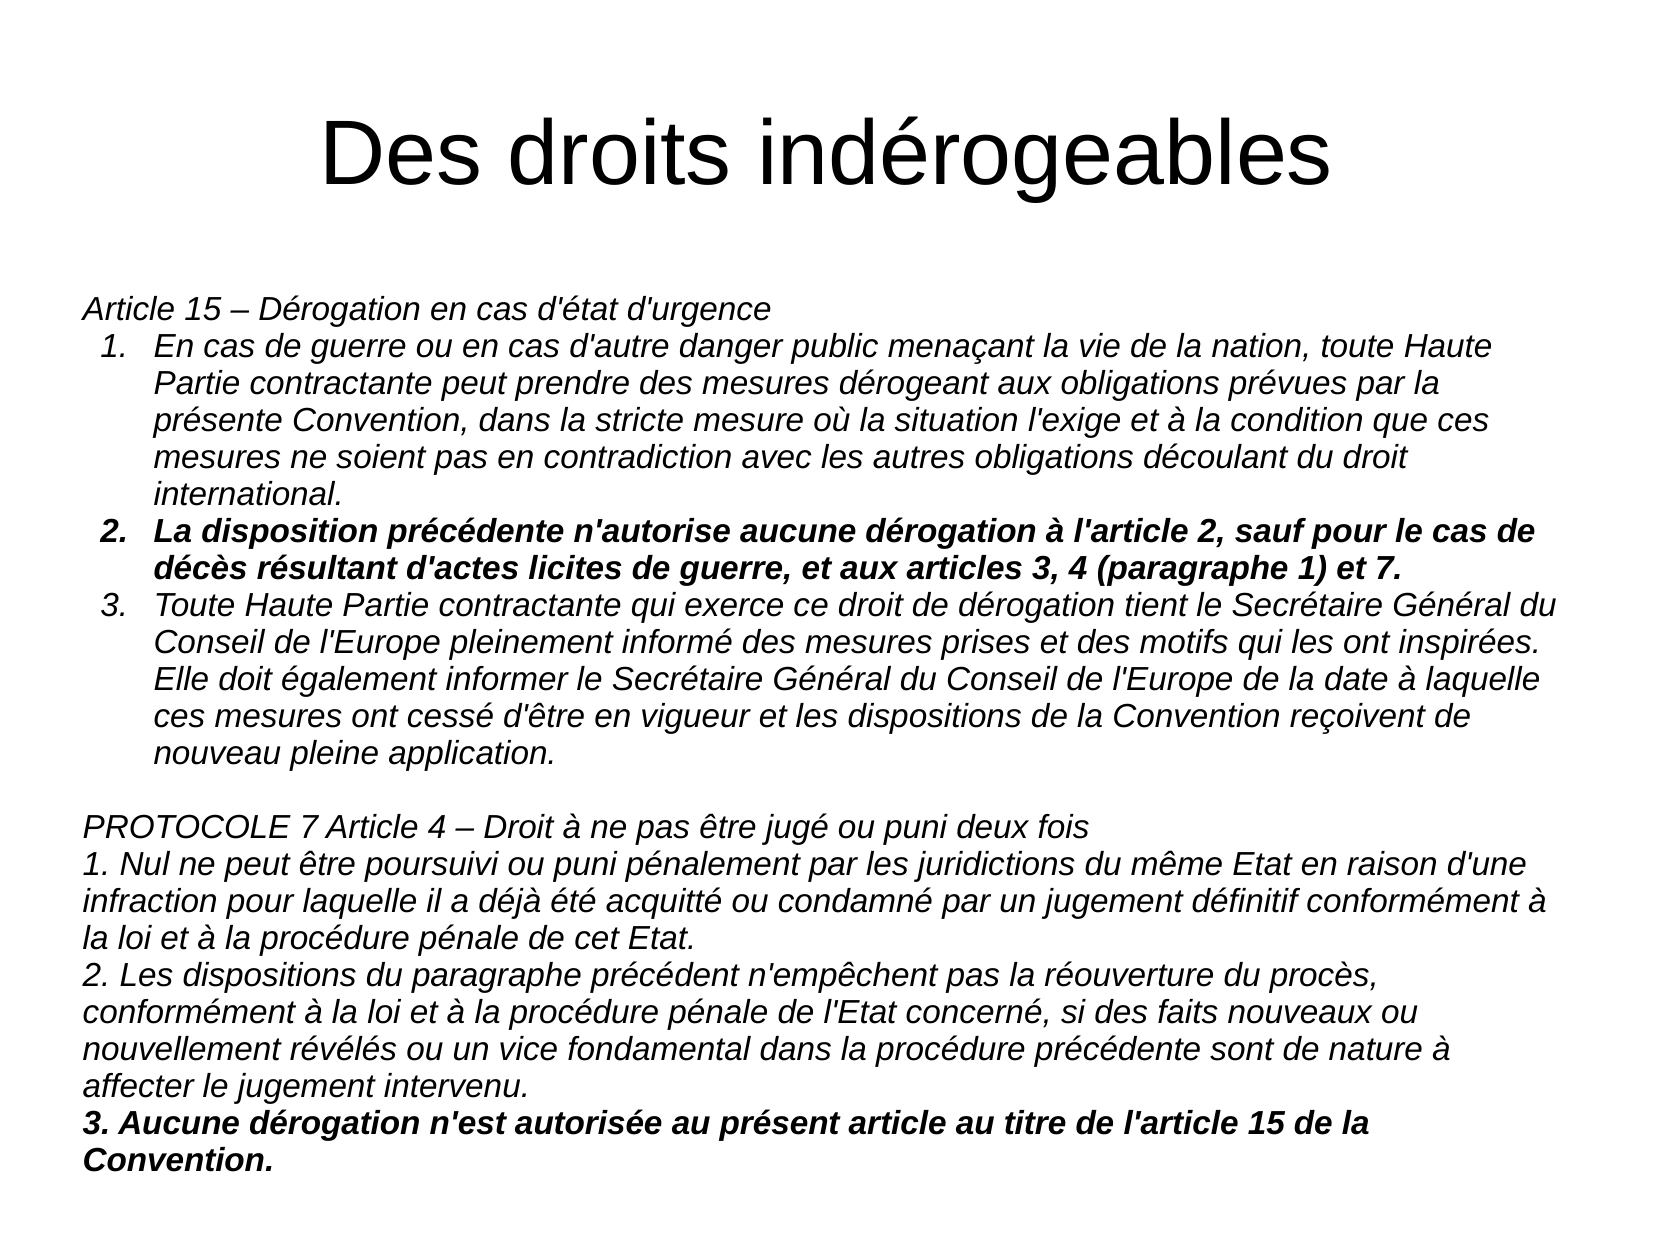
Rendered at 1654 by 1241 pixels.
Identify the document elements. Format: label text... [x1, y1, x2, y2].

list Article 15 – Dérogation en cas d'état d'urgence En cas de guerre ou en cas d'autre danger public menaçant la vie de la nation, toute Haute Partie contractante peut prendre des mesures dérogeant aux obligations prévues par la présente Convention, dans la stricte mesure où la situation l'exige et à la condition que ces mesures ne soient pas en contradiction avec les autres obligations découlant du droit international. La disposition précédente n'autorise aucune dérogation à l'article 2, sauf pour le cas de décès résultant d'actes licites de guerre, et aux articles 3, 4 (paragraphe 1) et 7. Toute Haute Partie contractante qui exerce ce droit de dérogation tient le Secrétaire Général du Conseil de l'Europe pleinement informé des mesures prises et des motifs qui les ont inspirées. Elle doit également informer le Secrétaire Général du Conseil de l'Europe de la date à laquelle ces mesures ont cessé d'être en vigueur et les dispositions de la Convention reçoivent de nouveau pleine application. PROTOCOLE 7 Article 4 – Droit à ne pas être jugé ou puni deux fois 1. Nul ne peut être poursuivi ou puni pénalement par les juridictions du même Etat en raison d'une infraction pour laquelle il a déjà été acquitté ou condamné par un jugement définitif conformément à la loi et à la procédure pénale de cet Etat. 2. Les dispositions du paragraphe précédent n'empêchent pas la réouverture du procès, conformément à la loi et à la procédure pénale de l'Etat concerné, si des faits nouveaux ou nouvellement révélés ou un vice fondamental dans la procédure précédente sont de nature à affecter le jugement intervenu. 3. Aucune dérogation n'est autorisée au présent article au titre de l'article 15 de la Convention. [82, 290, 1571, 1010]
title Des droits indérogeables [82, 49, 1571, 257]
